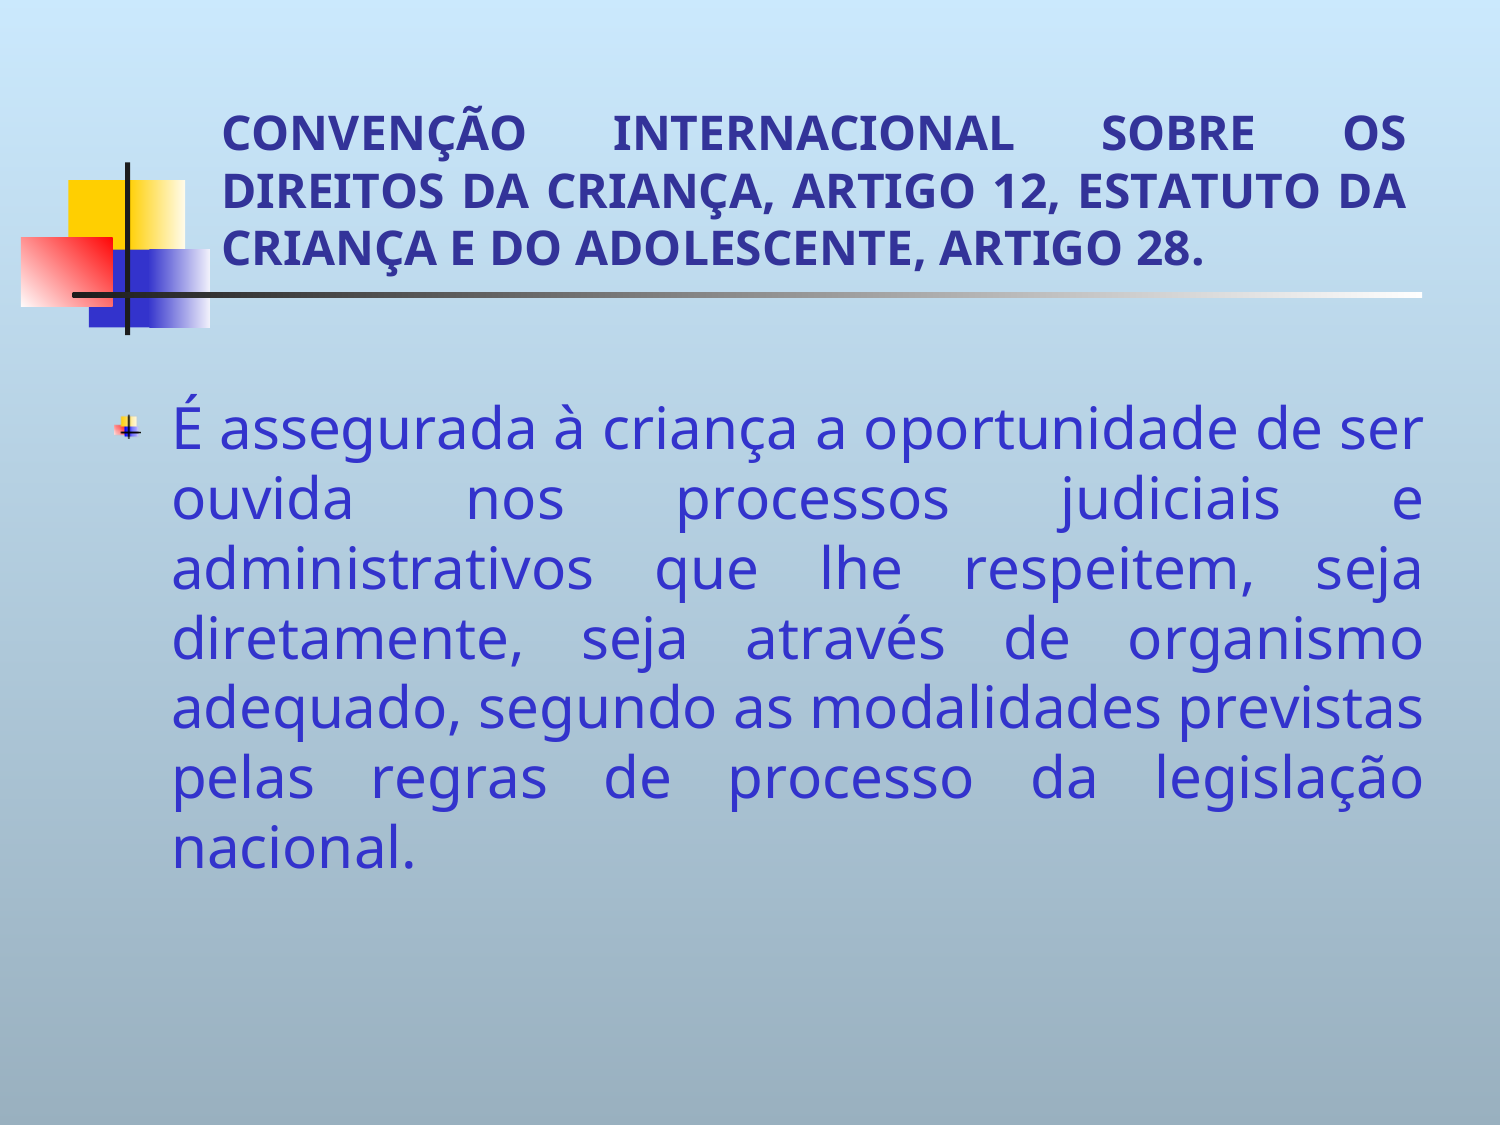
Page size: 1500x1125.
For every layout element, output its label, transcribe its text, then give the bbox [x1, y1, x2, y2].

list É assegurada à criança a oportunidade de ser ouvida nos processos judiciais e administrativos que lhe respeitem, seja diretamente, seja através de organismo adequado, segundo as modalidades previstas pelas regras de processo da legislação nacional. [100, 383, 1440, 1059]
title CONVENÇÃO INTERNACIONAL SOBRE OS DIREITOS DA CRIANÇA, ARTIGO 12, ESTATUTO DA CRIANÇA E DO ADOLESCENTE, ARTIGO 28. [206, 42, 1424, 283]
